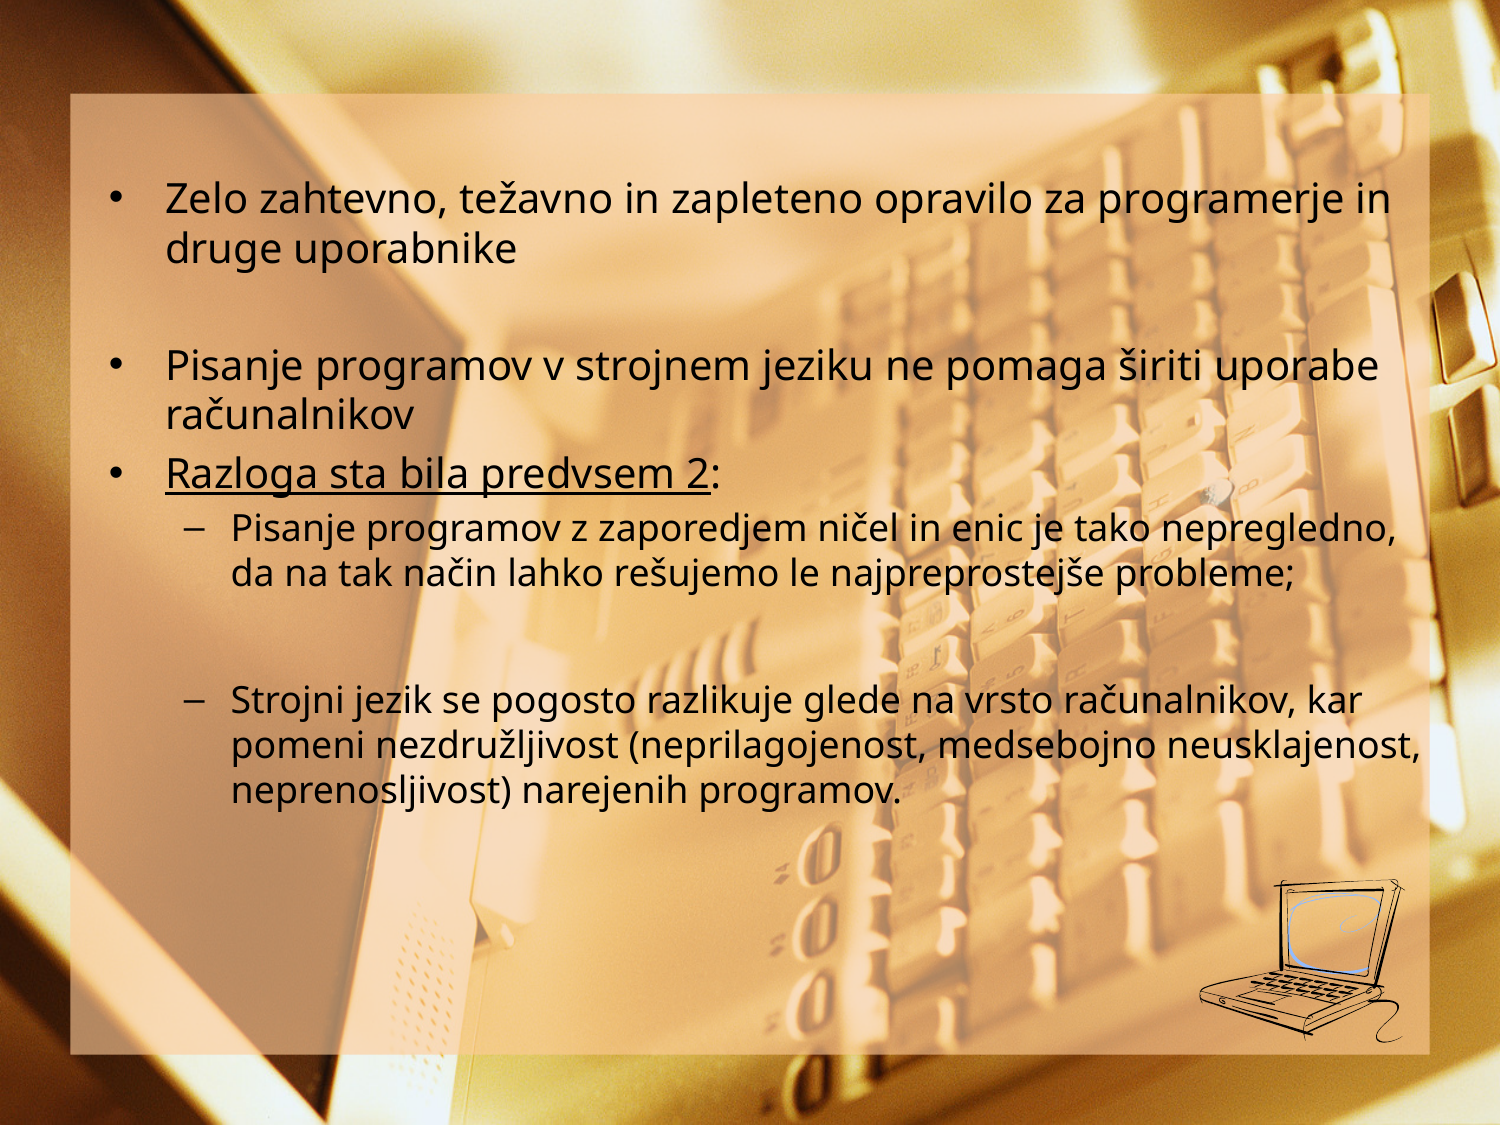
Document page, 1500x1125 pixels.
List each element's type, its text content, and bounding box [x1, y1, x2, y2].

picture [0, 0, 1500, 1125]
list Zelo zahtevno, težavno in zapleteno opravilo za programerje in druge uporabnike Pisanje programov v strojnem jeziku ne pomaga širiti uporabe računalnikov Razloga sta bila predvsem 2: Pisanje programov z zaporedjem ničel in enic je tako nepregledno, da na tak način lahko rešujemo le najpreprostejše probleme; Strojni jezik se pogosto razlikuje glede na vrsto računalnikov, kar pomeni nezdružljivost (neprilagojenost, medsebojno neusklajenost, neprenosljivost) narejenih programov. [93, 164, 1444, 1005]
text_box [70, 93, 1430, 1055]
